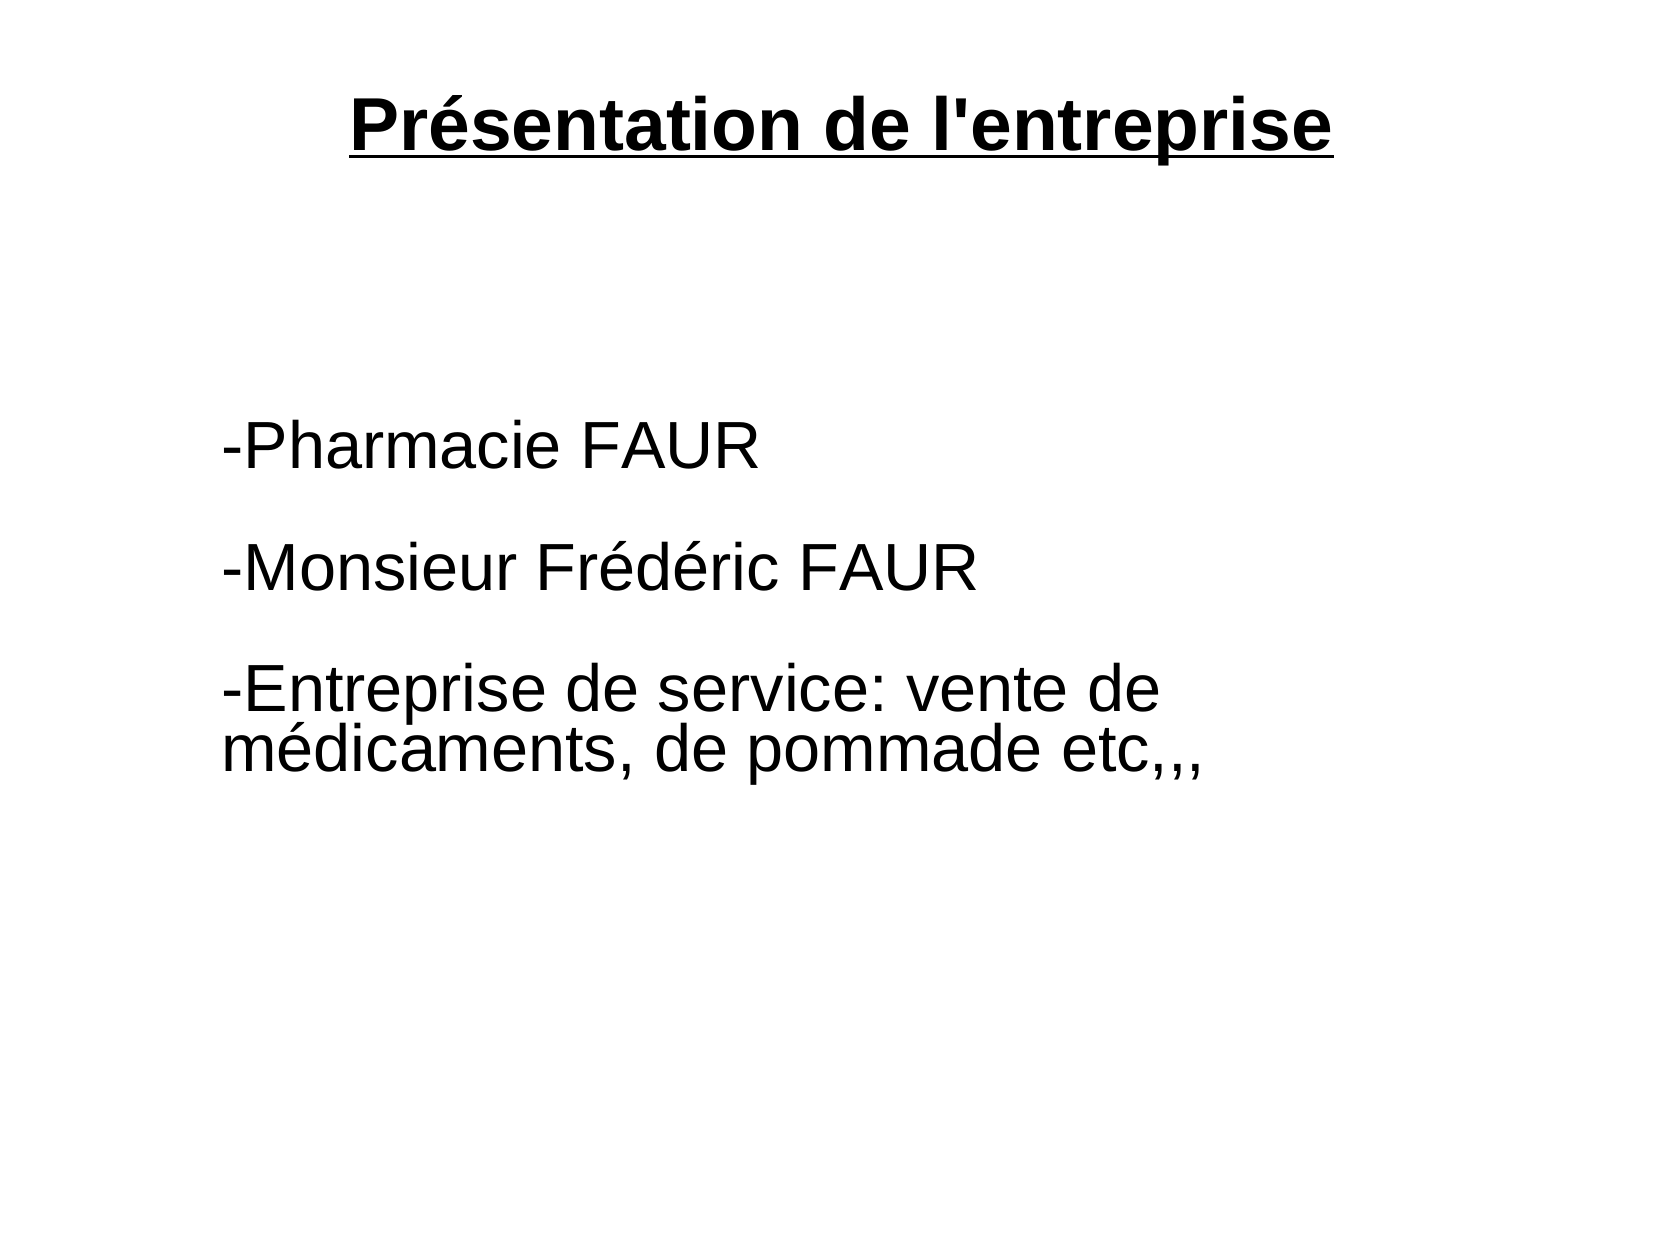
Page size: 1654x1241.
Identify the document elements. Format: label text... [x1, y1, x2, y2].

text_box -Pharmacie FAUR -Monsieur Frédéric FAUR -Entreprise de service: vente de médicaments, de pommade etc,,, [206, 413, 1418, 792]
text_box Présentation de l'entreprise [324, 88, 1359, 172]
